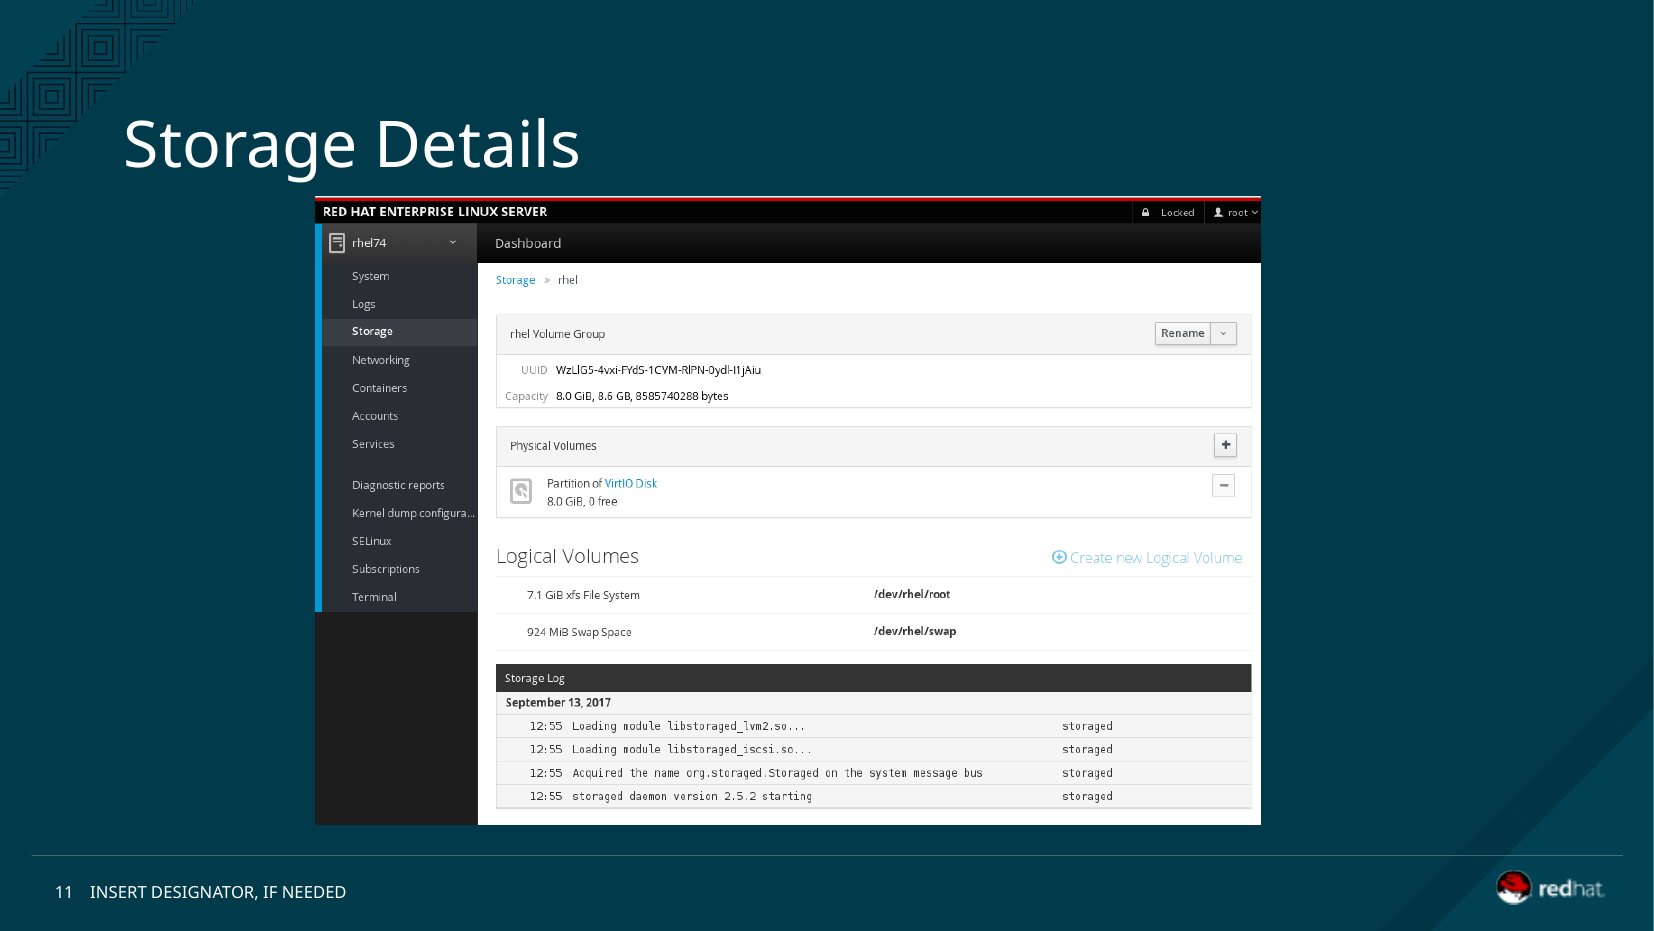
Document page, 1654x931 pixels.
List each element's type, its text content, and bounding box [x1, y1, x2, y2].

picture [1497, 871, 1532, 904]
picture [1540, 879, 1605, 897]
title Storage Details [124, 0, 1530, 187]
picture [316, 197, 1260, 824]
picture [70, 33, 74, 61]
